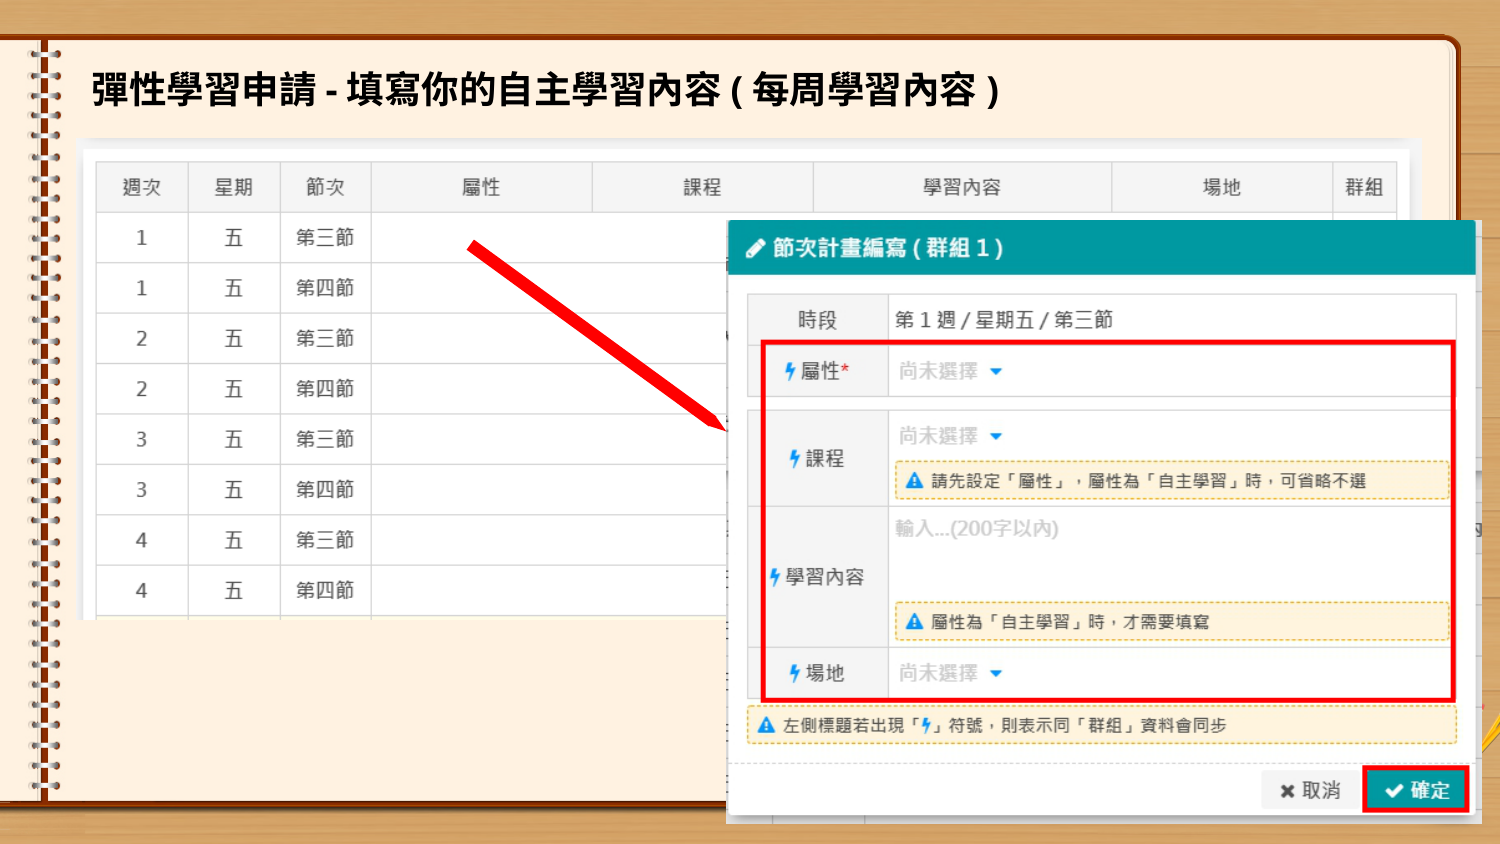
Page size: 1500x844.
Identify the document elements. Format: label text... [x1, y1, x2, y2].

picture [76, 138, 1482, 824]
text_box 彈性學習申請-填寫你的自主學習內容(每周學習內容) [77, 59, 1034, 119]
